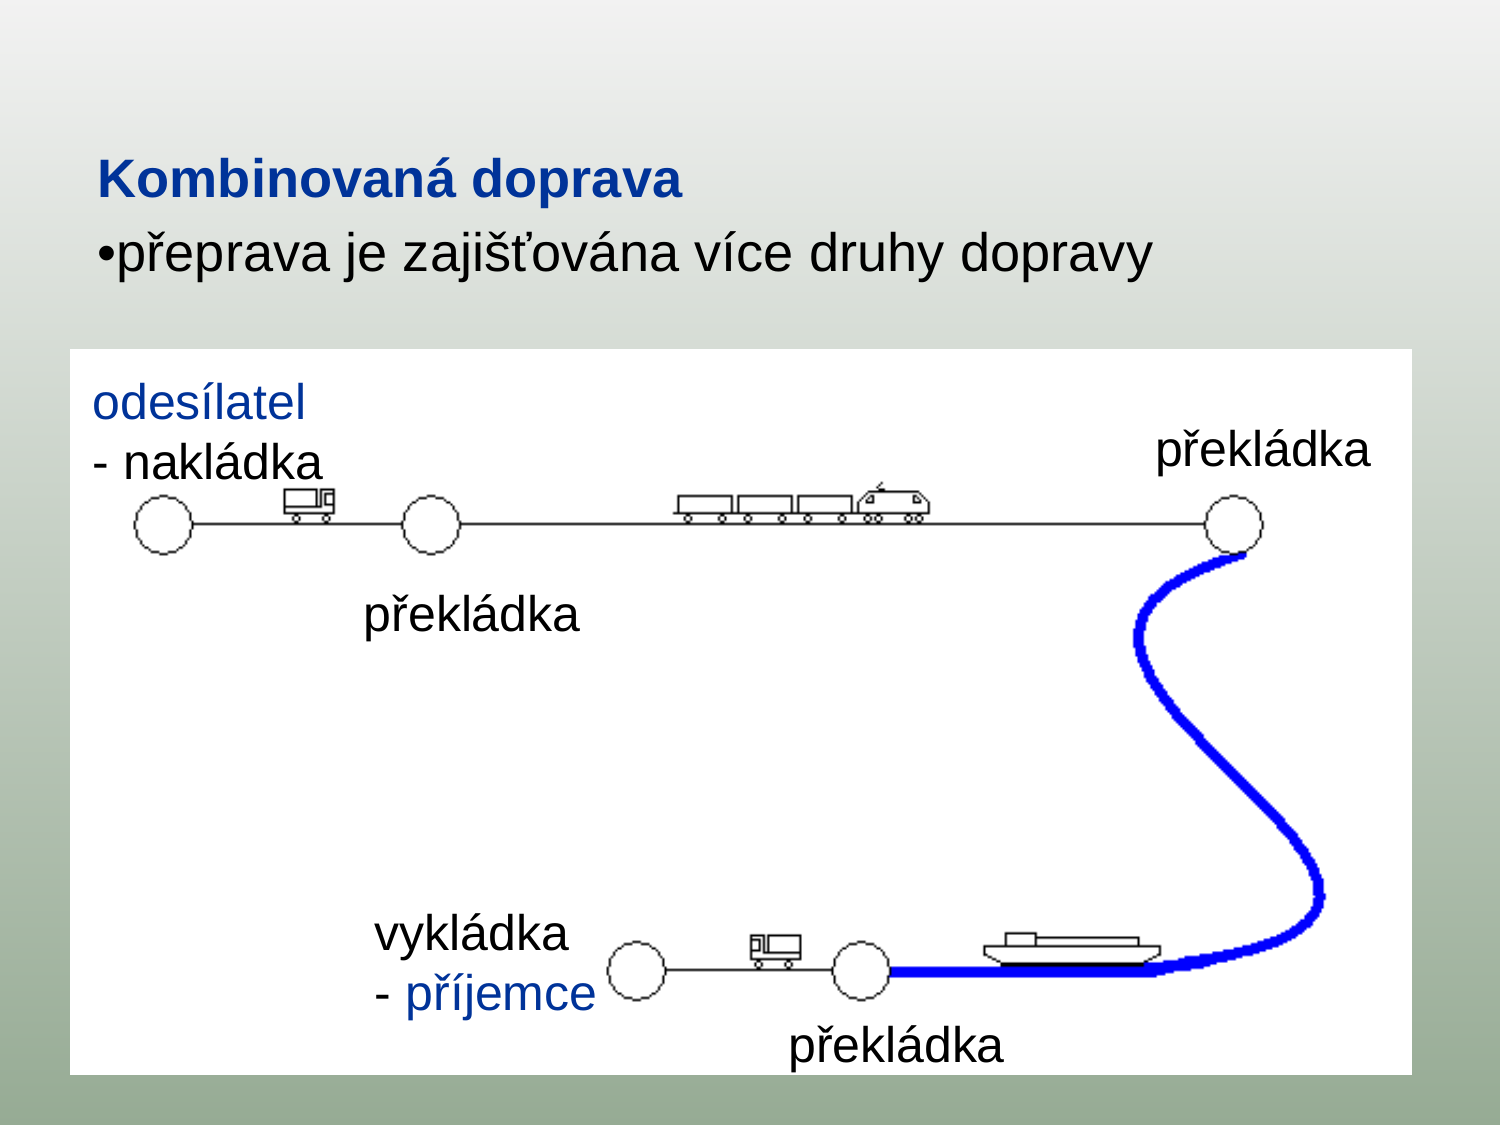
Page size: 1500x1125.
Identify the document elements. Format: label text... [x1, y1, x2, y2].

list Kombinovaná doprava přeprava je zajišťována více druhy dopravy [82, 140, 1500, 330]
text_box odesílatel - nakládka [77, 361, 339, 498]
text_box překládka [348, 574, 610, 650]
text_box překládka [1140, 408, 1387, 485]
text_box vykládka - příjemce [360, 893, 621, 1029]
text_box překládka [773, 1004, 1035, 1125]
text_box [70, 350, 1412, 1075]
